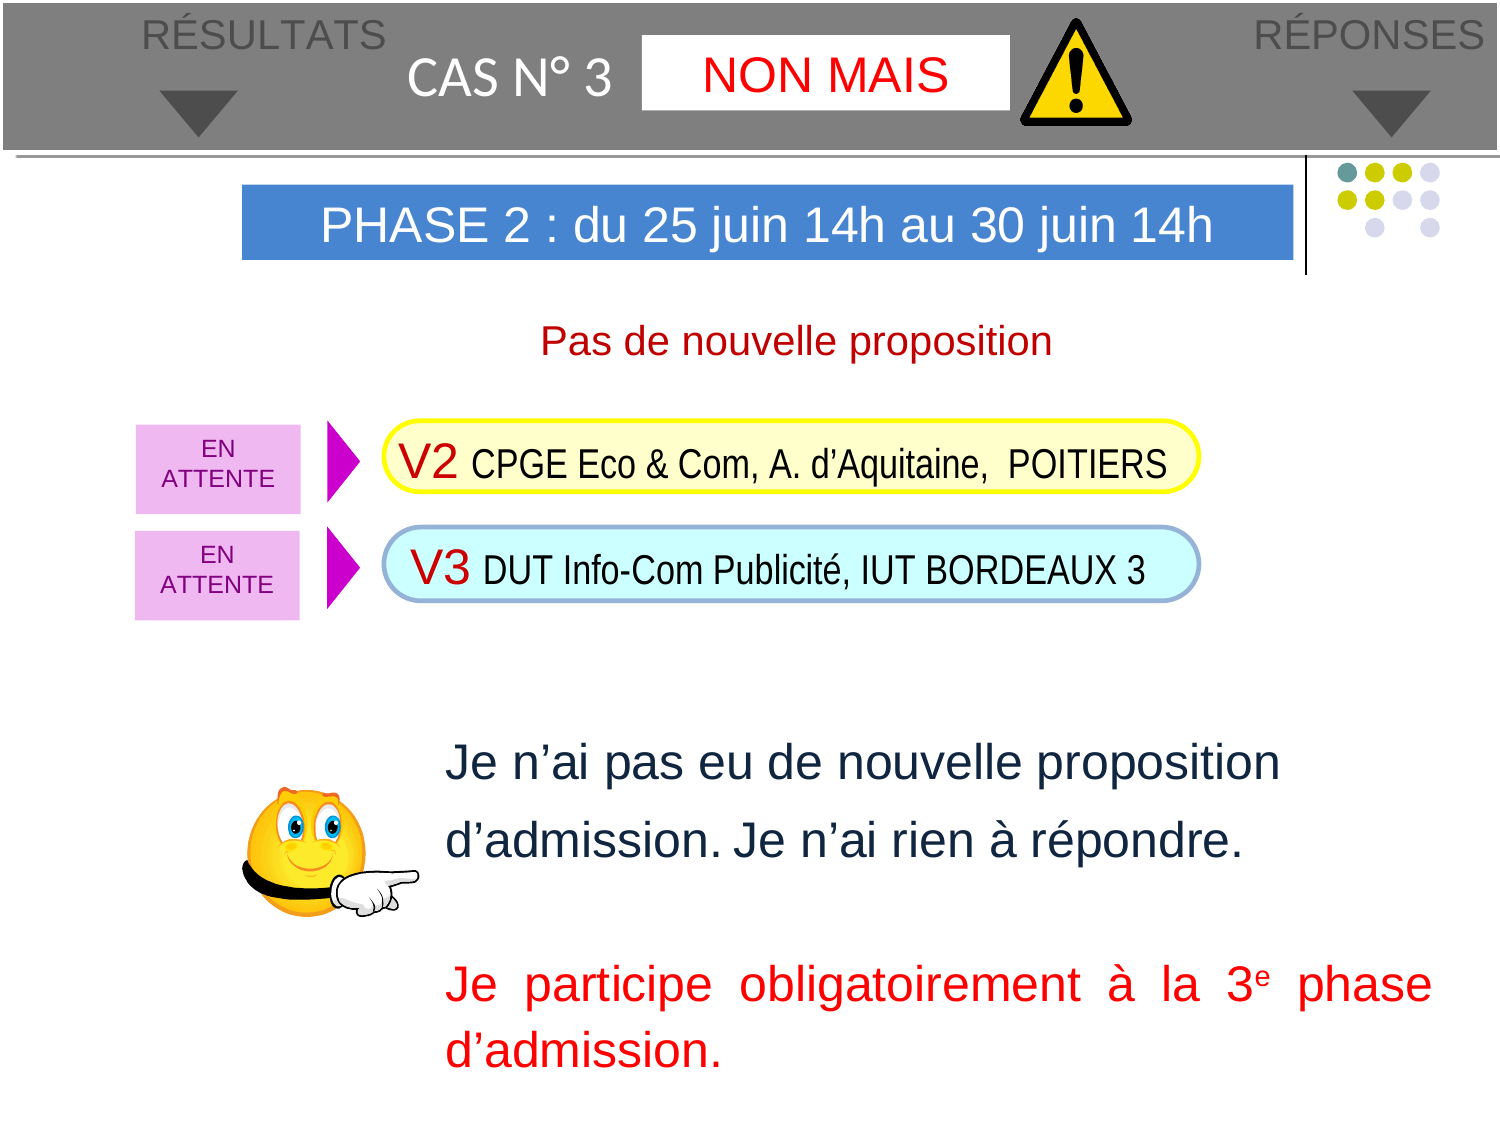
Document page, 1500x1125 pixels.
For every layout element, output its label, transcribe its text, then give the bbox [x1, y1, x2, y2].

picture [242, 786, 420, 917]
text_box NON MAIS [641, 35, 1010, 110]
text_box EN ATTENTE [135, 424, 301, 515]
text_box [402, 0, 1500, 153]
text_box Je n’ai pas eu de nouvelle proposition d’admission. Je n’ai rien à répondre. Je participe obligatoirement à la 3e phase d’admission. [430, 704, 1448, 1086]
picture [1020, 18, 1132, 110]
text_box Pas de nouvelle proposition [525, 298, 1129, 372]
text_box V3 DUT Info-Com Publicité, IUT BORDEAUX 3 [395, 527, 1199, 603]
text_box [327, 420, 361, 503]
text_box RÉPONSES [1238, 0, 1500, 66]
text_box EN ATTENTE [134, 530, 300, 621]
text_box [327, 526, 361, 609]
text_box [383, 537, 395, 591]
text_box V2 CPGE Eco & Com, A. d’Aquitaine, POITIERS [383, 420, 1211, 497]
text_box RÉSULTATS [126, 0, 402, 66]
text_box Etude de cas – non mais [75, 110, 1426, 298]
text_box [0, 0, 392, 153]
text_box CAS N° 3 [392, 31, 642, 110]
